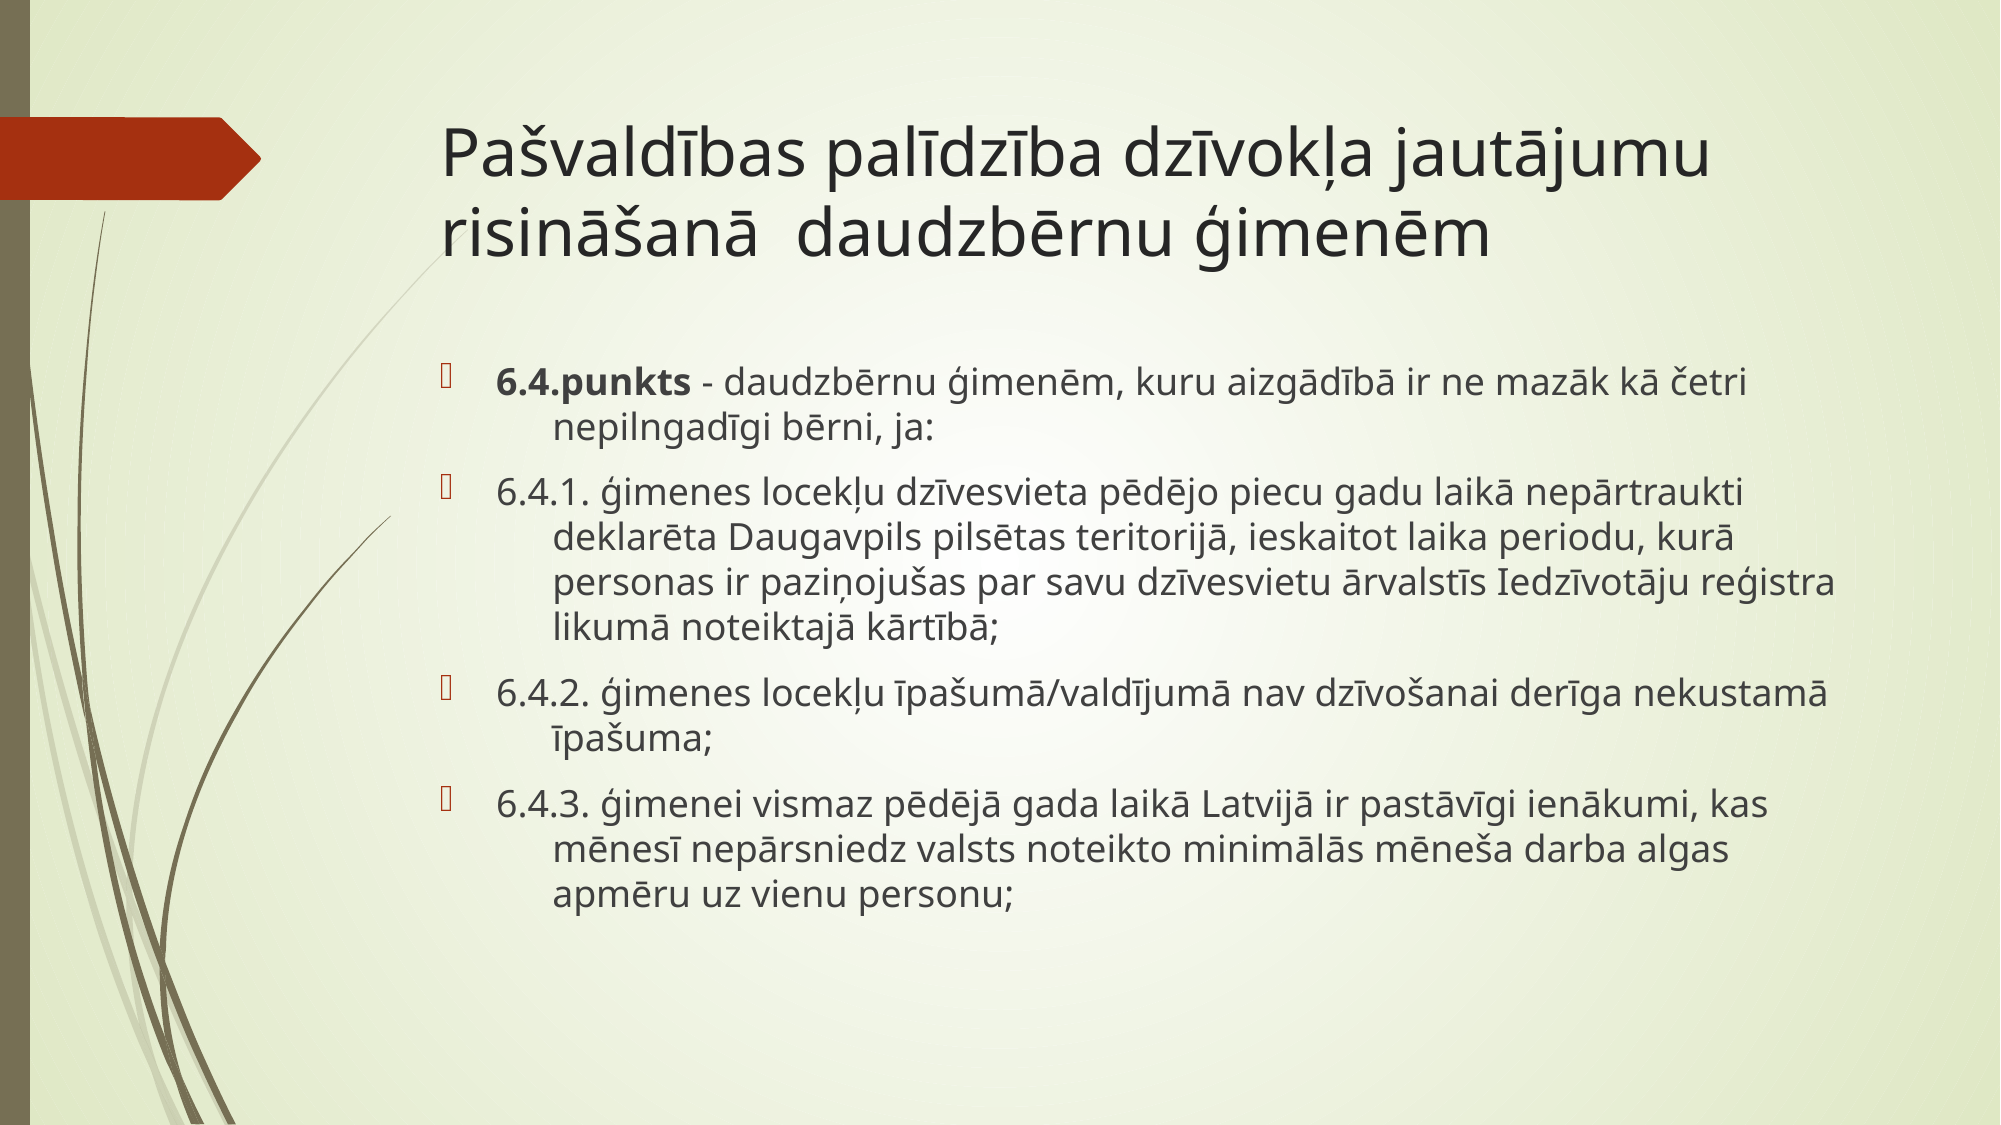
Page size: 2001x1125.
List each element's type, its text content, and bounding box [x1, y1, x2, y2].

title Pašvaldības palīdzība dzīvokļa jautājumu risināšanā daudzbērnu ģimenēm [425, 102, 1888, 313]
list 6.4.punkts - daudzbērnu ģimenēm, kuru aizgādībā ir ne mazāk kā četri nepilngadīgi bērni, ja: 6.4.1. ģimenes locekļu dzīvesvieta pēdējo piecu gadu laikā nepārtraukti deklarēta Daugavpils pilsētas teritorijā, ieskaitot laika periodu, kurā personas ir paziņojušas par savu dzīvesvietu ārvalstīs Iedzīvotāju reģistra likumā noteiktajā kārtībā; 6.4.2. ģimenes locekļu īpašumā/valdījumā nav dzīvošanai derīga nekustamā īpašuma; 6.4.3. ģimenei vismaz pēdējā gada laikā Latvijā ir pastāvīgi ienākumi, kas mēnesī nepārsniedz valsts noteikto minimālās mēneša darba algas apmēru uz vienu personu; [424, 350, 1888, 970]
